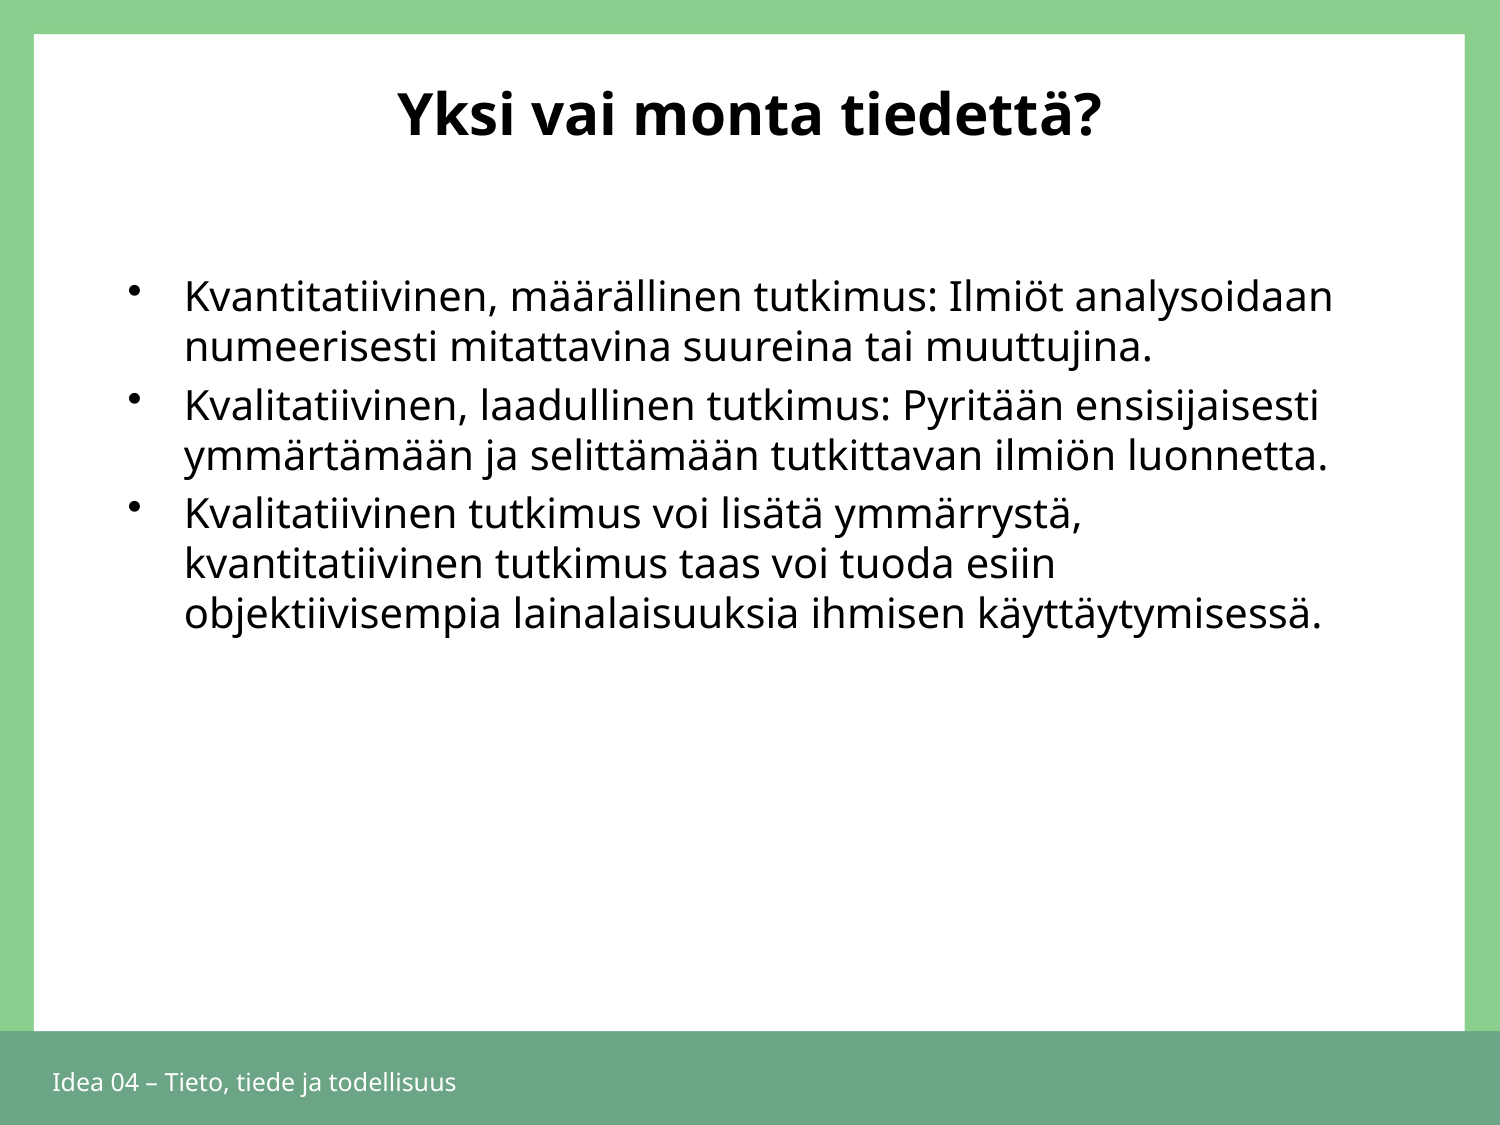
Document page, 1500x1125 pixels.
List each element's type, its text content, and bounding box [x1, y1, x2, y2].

title Yksi vai monta tiedettä? [112, 37, 1388, 188]
picture [0, 0, 1500, 1125]
list Kvantitatiivinen, määrällinen tutkimus: Ilmiöt analysoidaan numeerisesti mitattavina suureina tai muuttujina. Kvalitatiivinen, laadullinen tutkimus: Pyritään ensisijaisesti ymmärtämään ja selittämään tutkittavan ilmiön luonnetta. Kvalitatiivinen tutkimus voi lisätä ymmärrystä, kvantitatiivinen tutkimus taas voi tuoda esiin objektiivisempia lainalaisuuksia ihmisen käyttäytymisessä. [112, 262, 1388, 1000]
